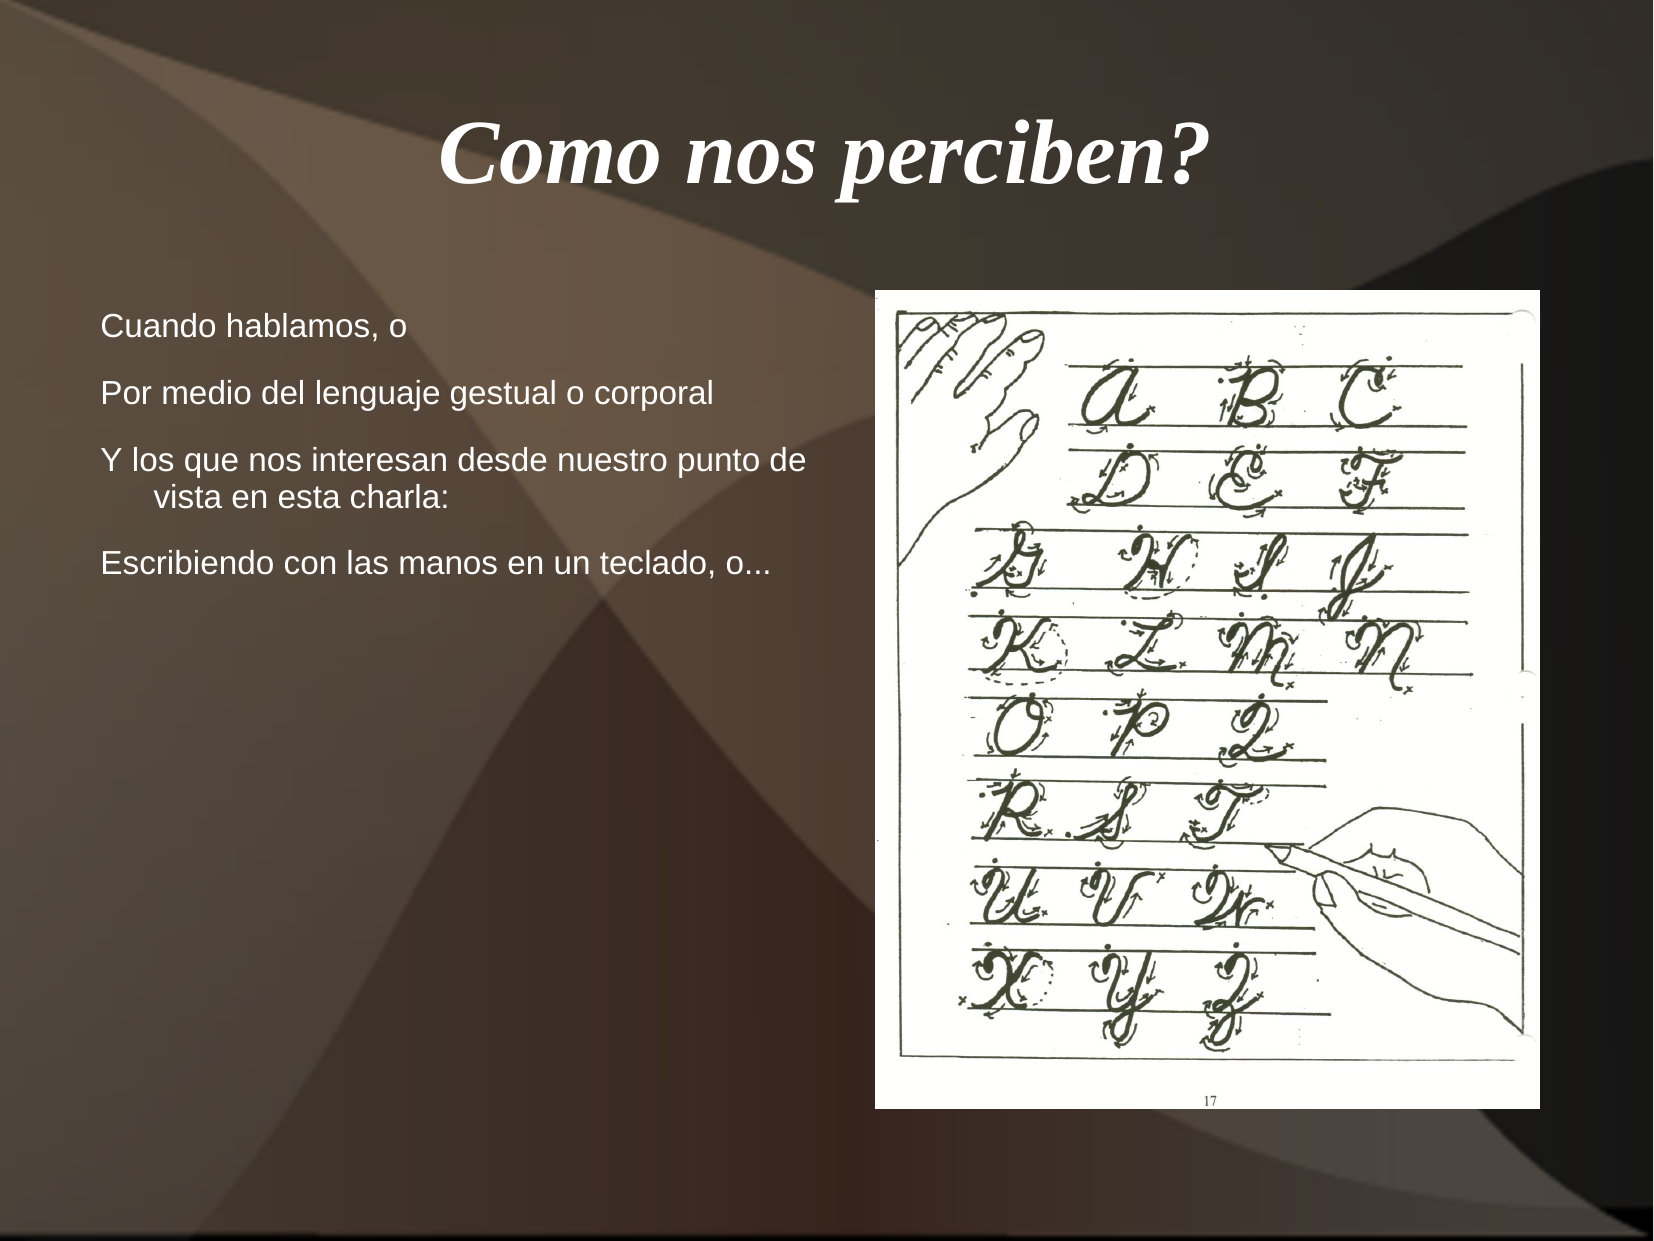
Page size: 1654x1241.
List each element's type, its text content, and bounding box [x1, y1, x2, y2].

list Cuando hablamos, o Por medio del lenguaje gestual o corporal Y los que nos interesan desde nuestro punto de vista en esta charla: Escribiendo con las manos en un teclado, o... [82, 307, 809, 1127]
picture [0, 0, 1654, 1241]
title Como nos perciben? [82, 49, 1571, 257]
